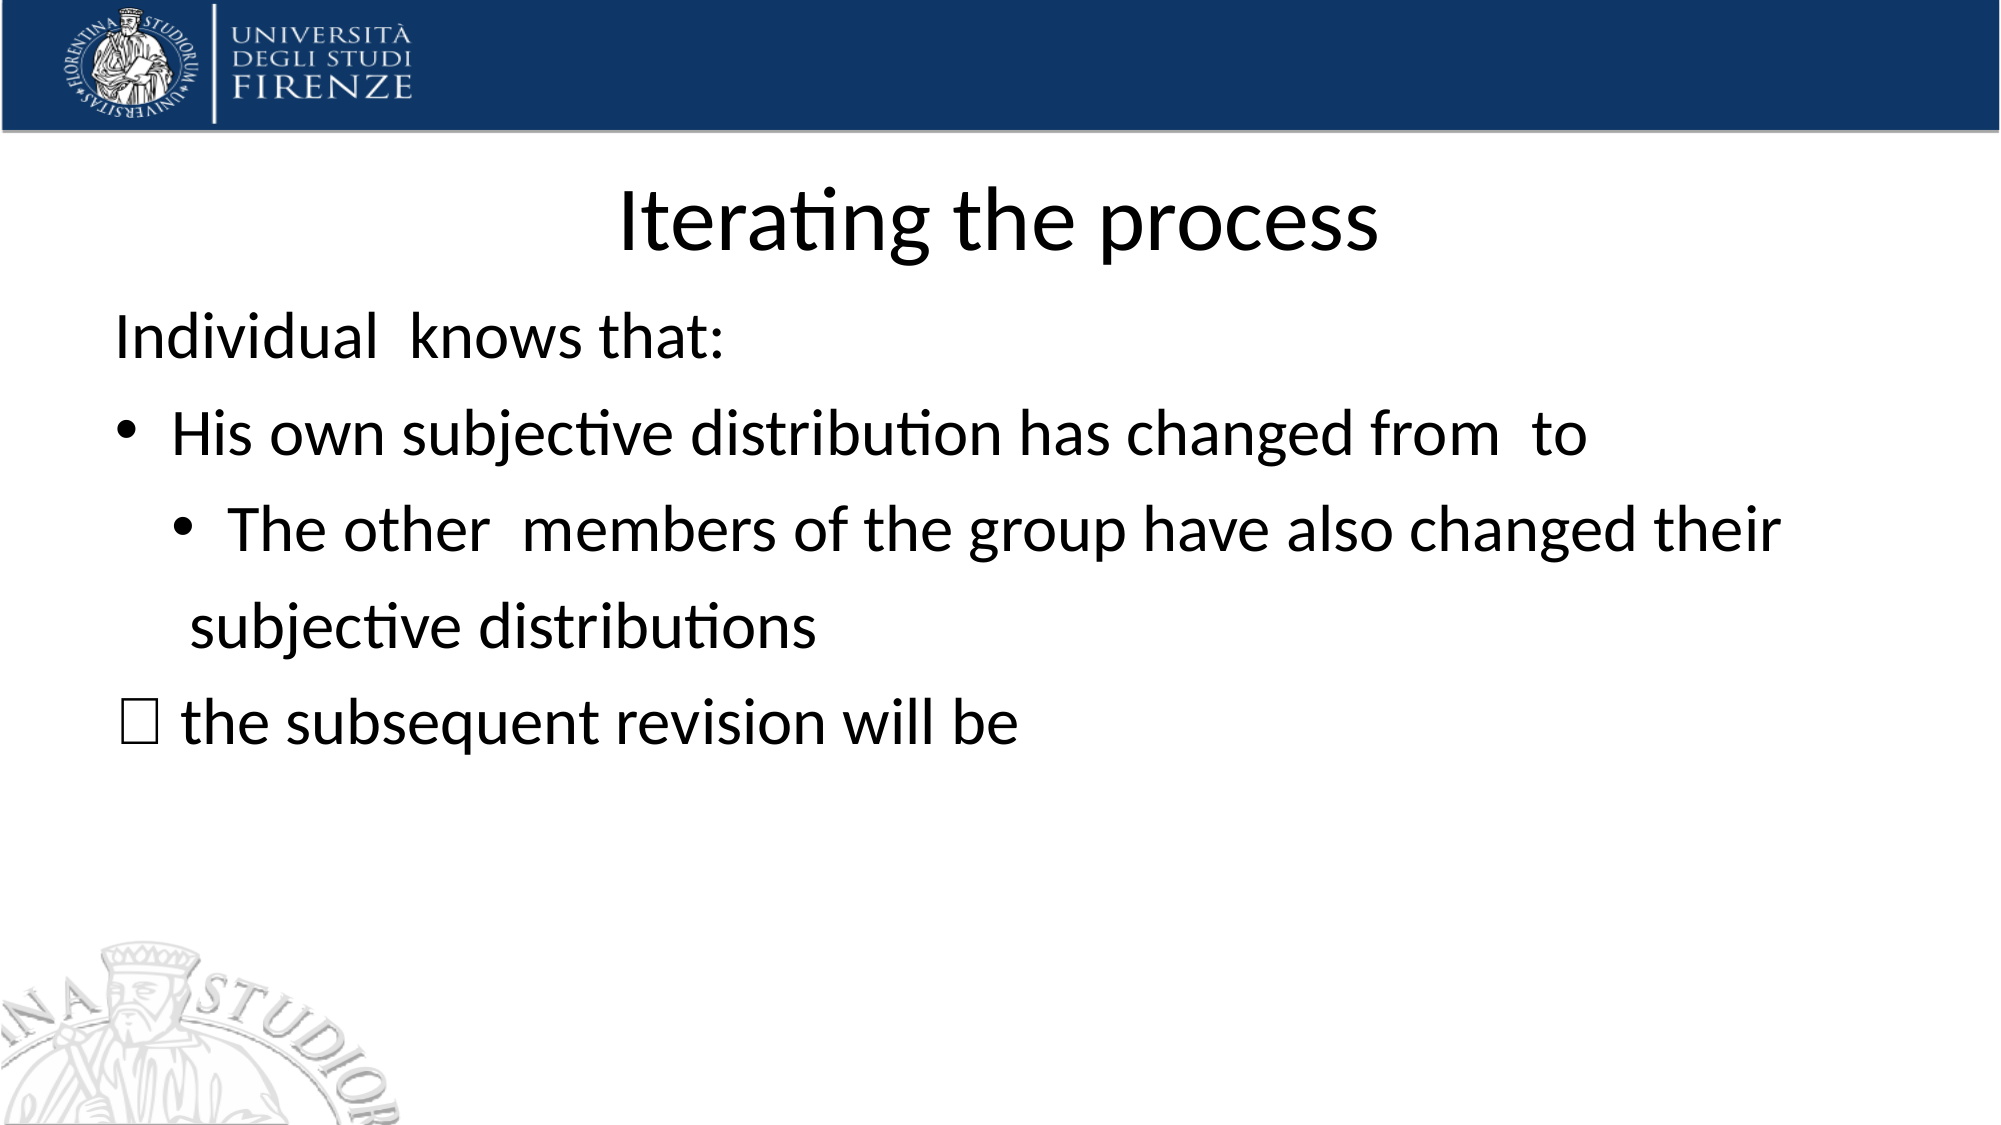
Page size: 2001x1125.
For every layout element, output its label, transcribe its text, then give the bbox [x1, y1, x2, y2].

title Iterating the process [99, 120, 1900, 283]
list Individual knows that: His own subjective distribution has changed from to The other members of the group have also changed their subjective distributions  the subsequent revision will be [99, 283, 1900, 1005]
